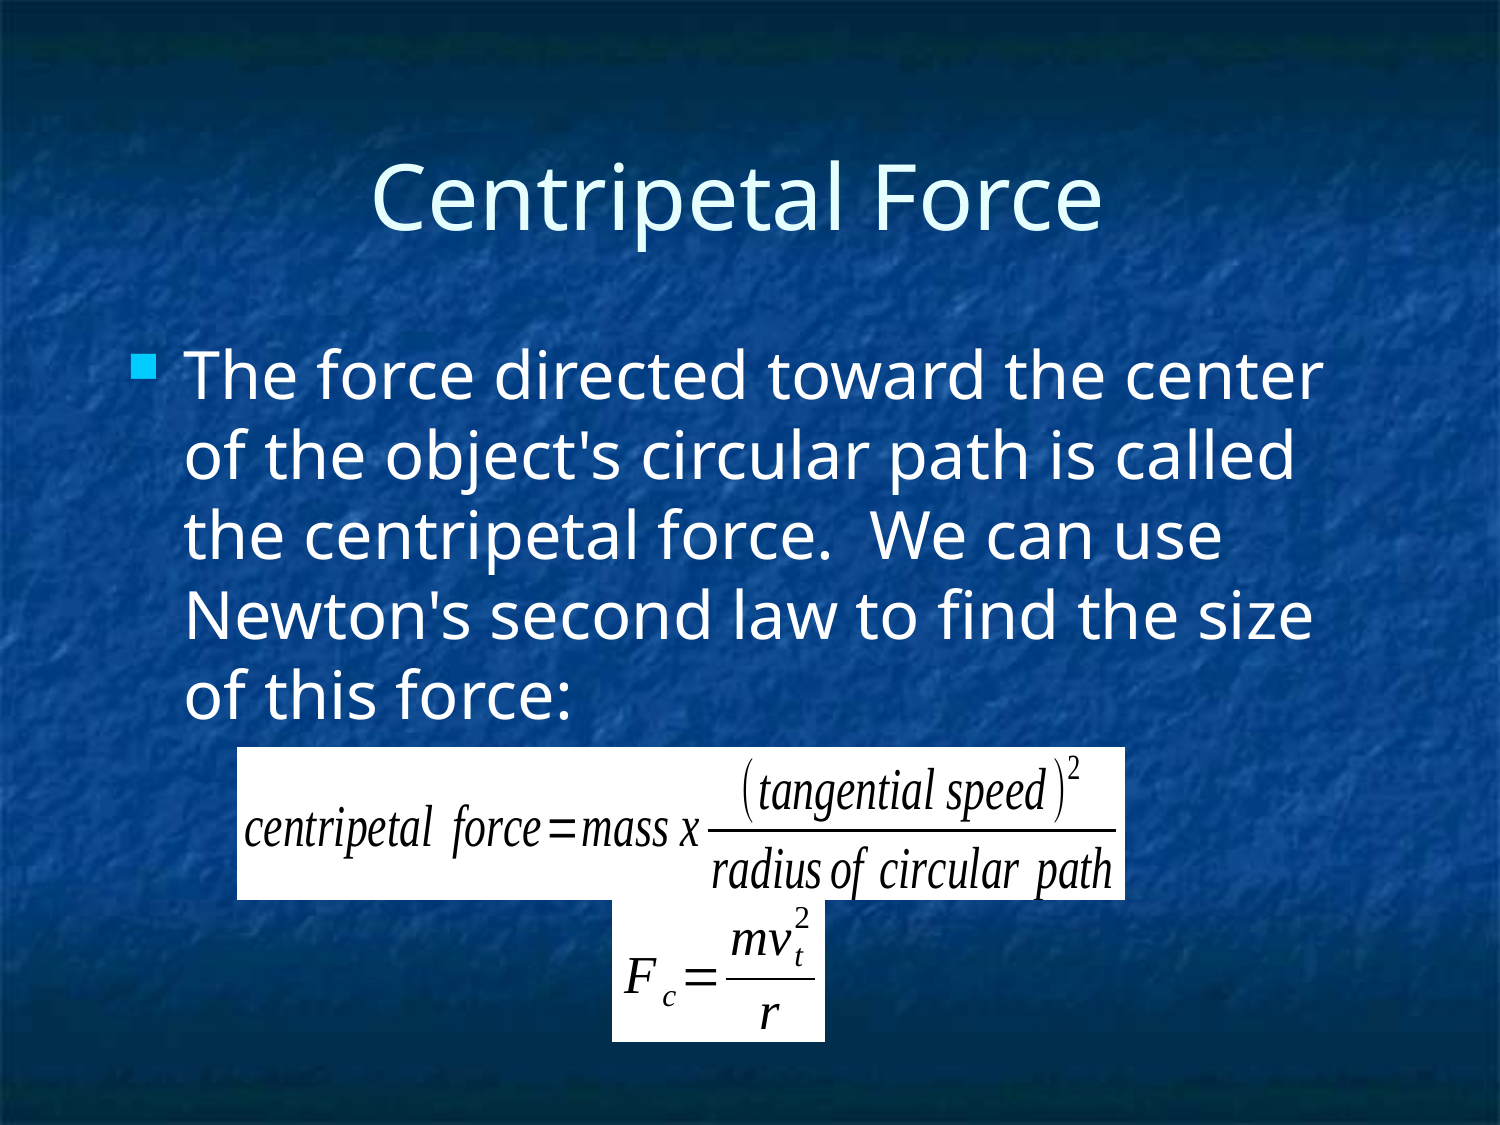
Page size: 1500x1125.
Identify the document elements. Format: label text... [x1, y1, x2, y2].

chart [237, 747, 1126, 1042]
picture [0, 0, 1500, 1125]
list The force directed toward the center of the object's circular path is called the centripetal force. We can use Newton's second law to find the size of this force: [112, 324, 1388, 978]
title Centripetal Force [112, 99, 1388, 288]
